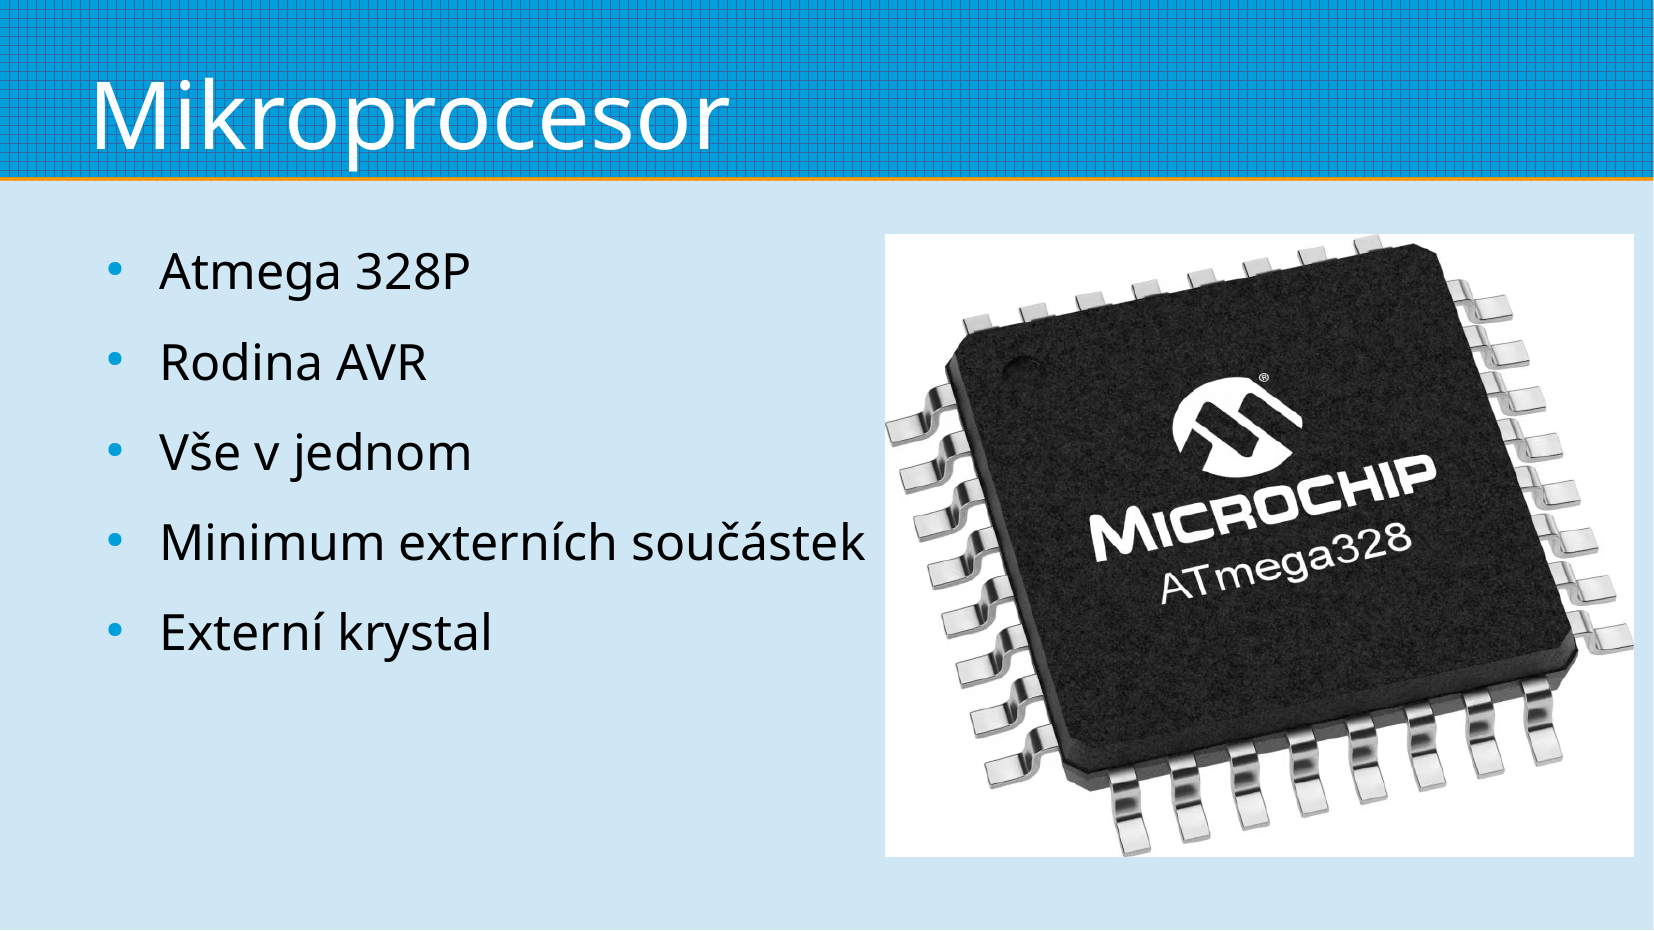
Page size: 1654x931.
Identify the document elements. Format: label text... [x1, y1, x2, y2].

list Atmega 328P Rodina AVR Vše v jednom Minimum externích součástek Externí krystal [88, 236, 885, 813]
title Mikroprocesor [88, 14, 1565, 178]
picture [885, 234, 1634, 857]
